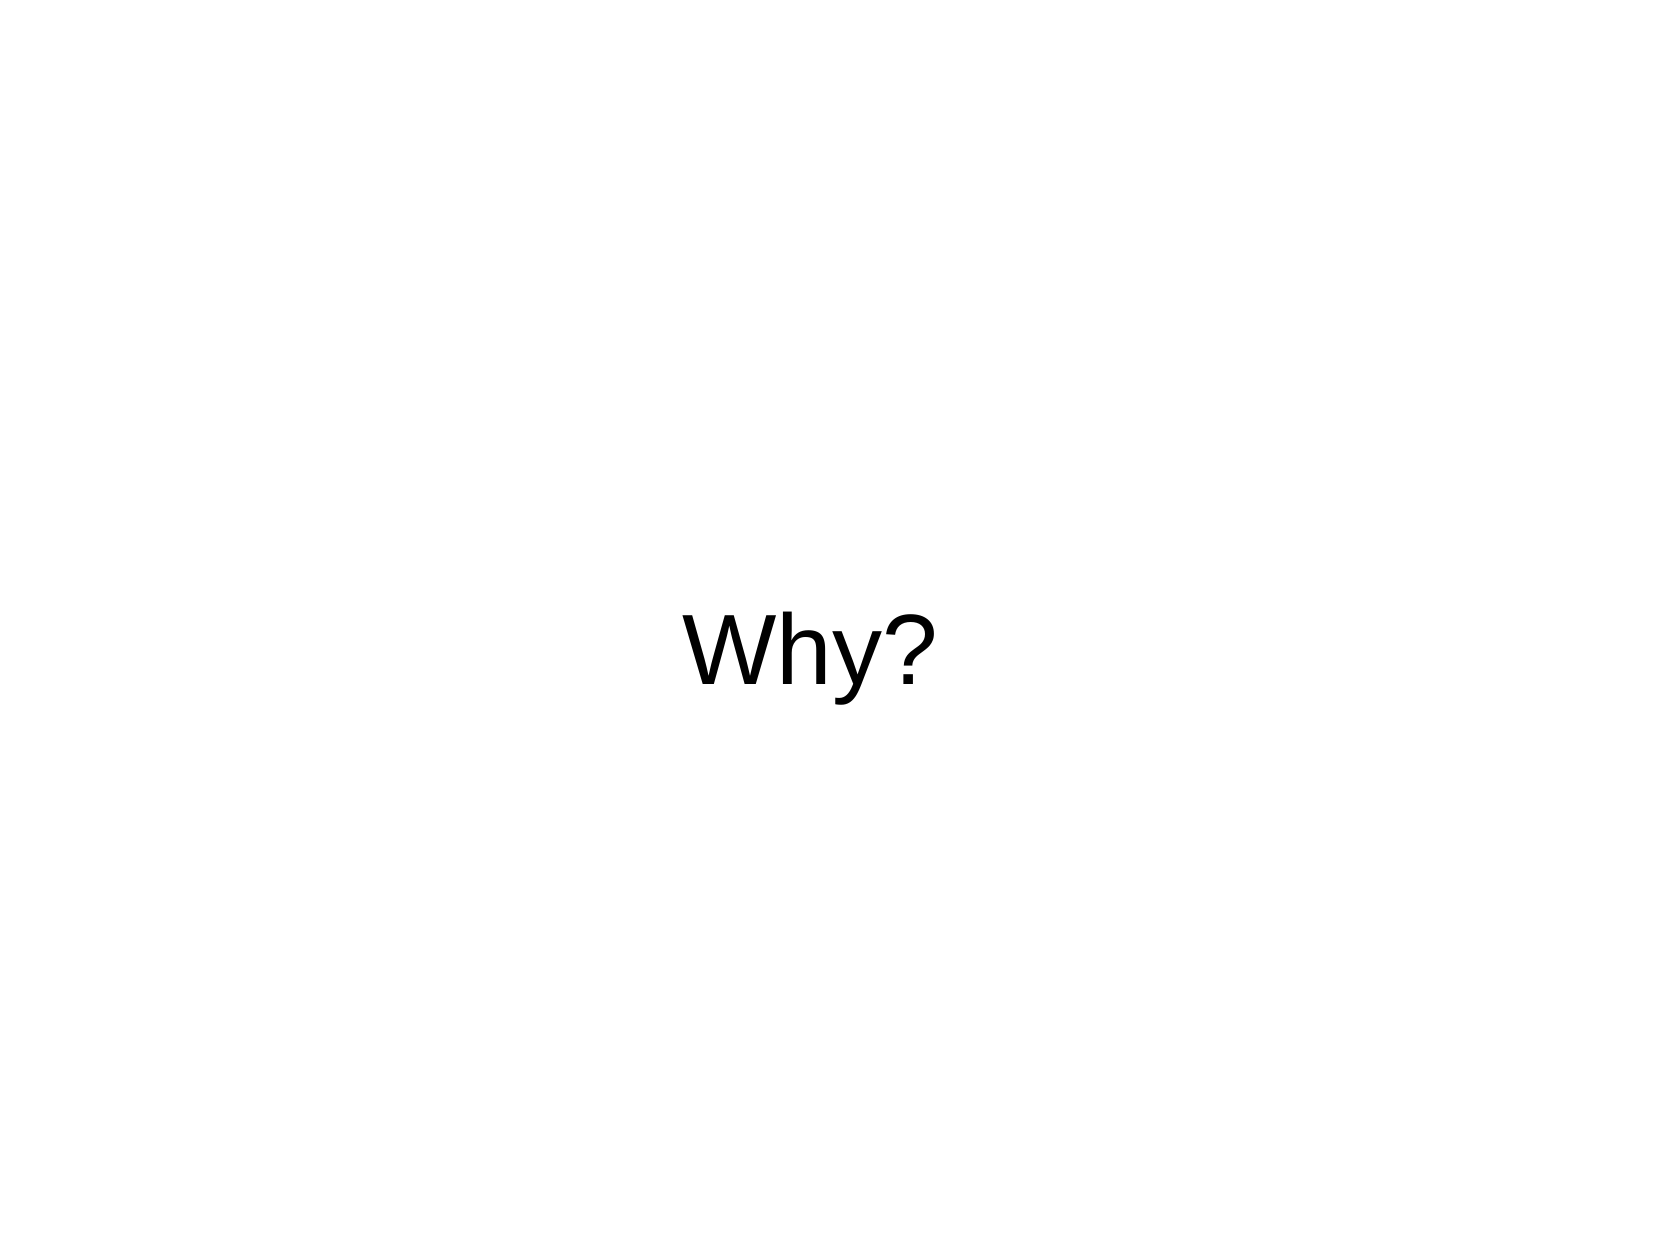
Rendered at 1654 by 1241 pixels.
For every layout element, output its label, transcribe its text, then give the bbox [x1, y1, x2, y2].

text_box Why? [82, 290, 1538, 1010]
